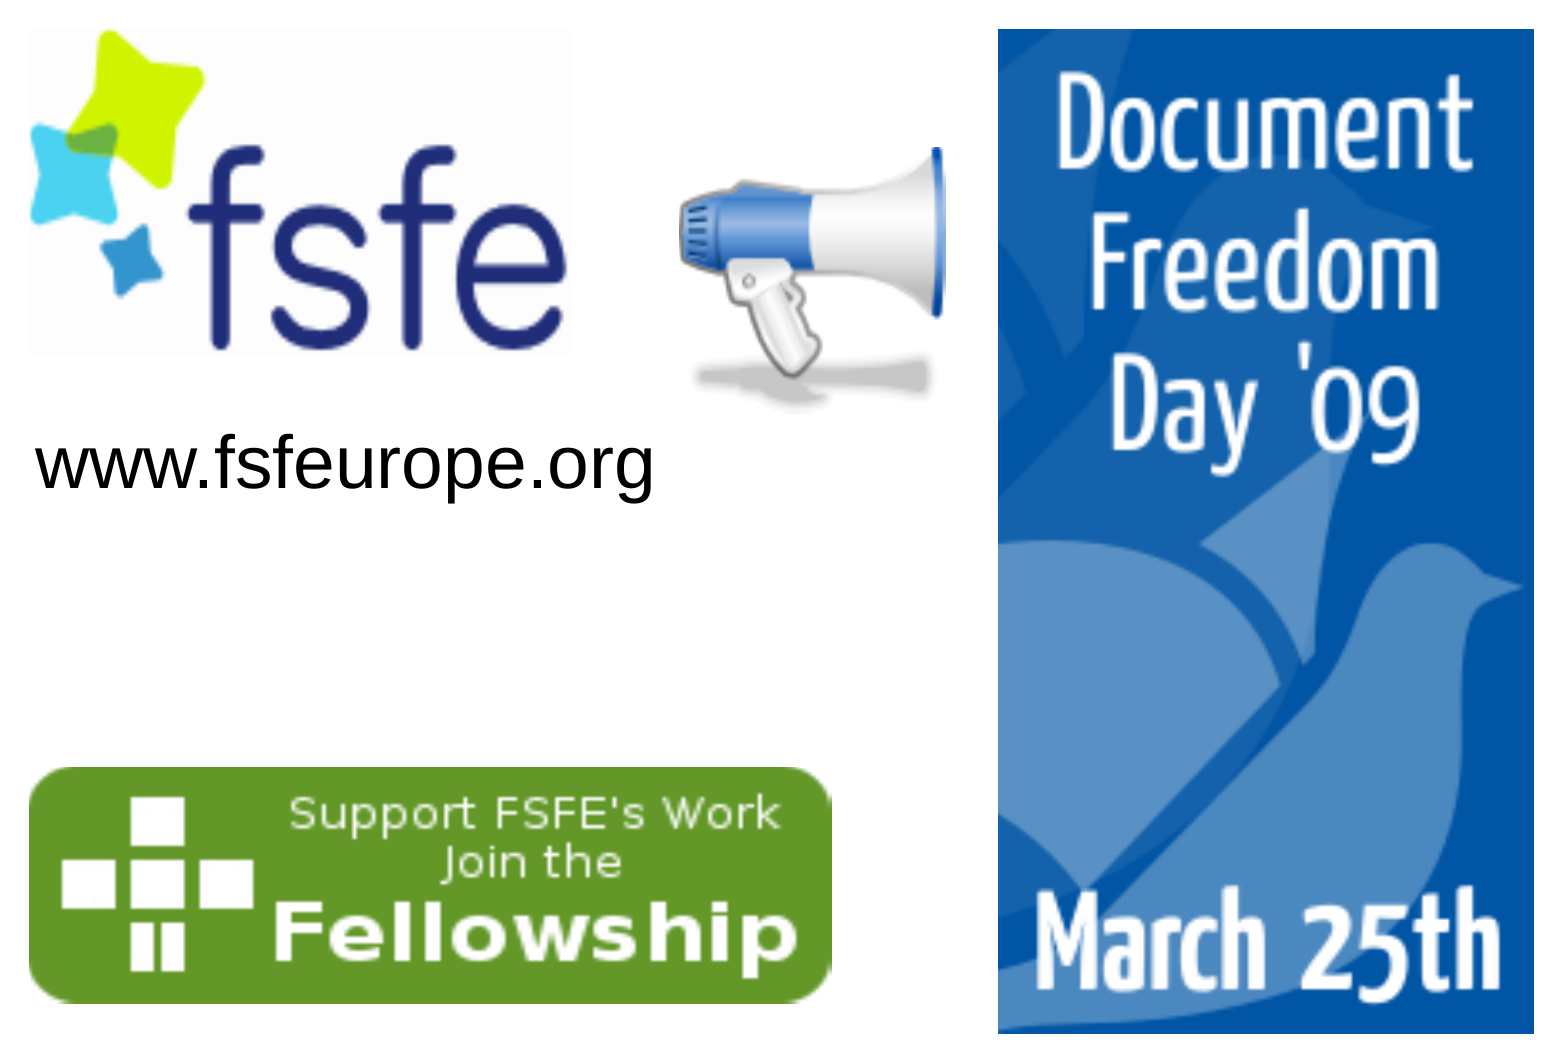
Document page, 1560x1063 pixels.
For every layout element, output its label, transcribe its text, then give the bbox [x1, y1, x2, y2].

picture [29, 767, 832, 1004]
text_box www.fsfeurope.org [0, 413, 674, 532]
picture [998, 29, 1534, 1034]
picture [679, 147, 946, 414]
picture [29, 29, 571, 355]
